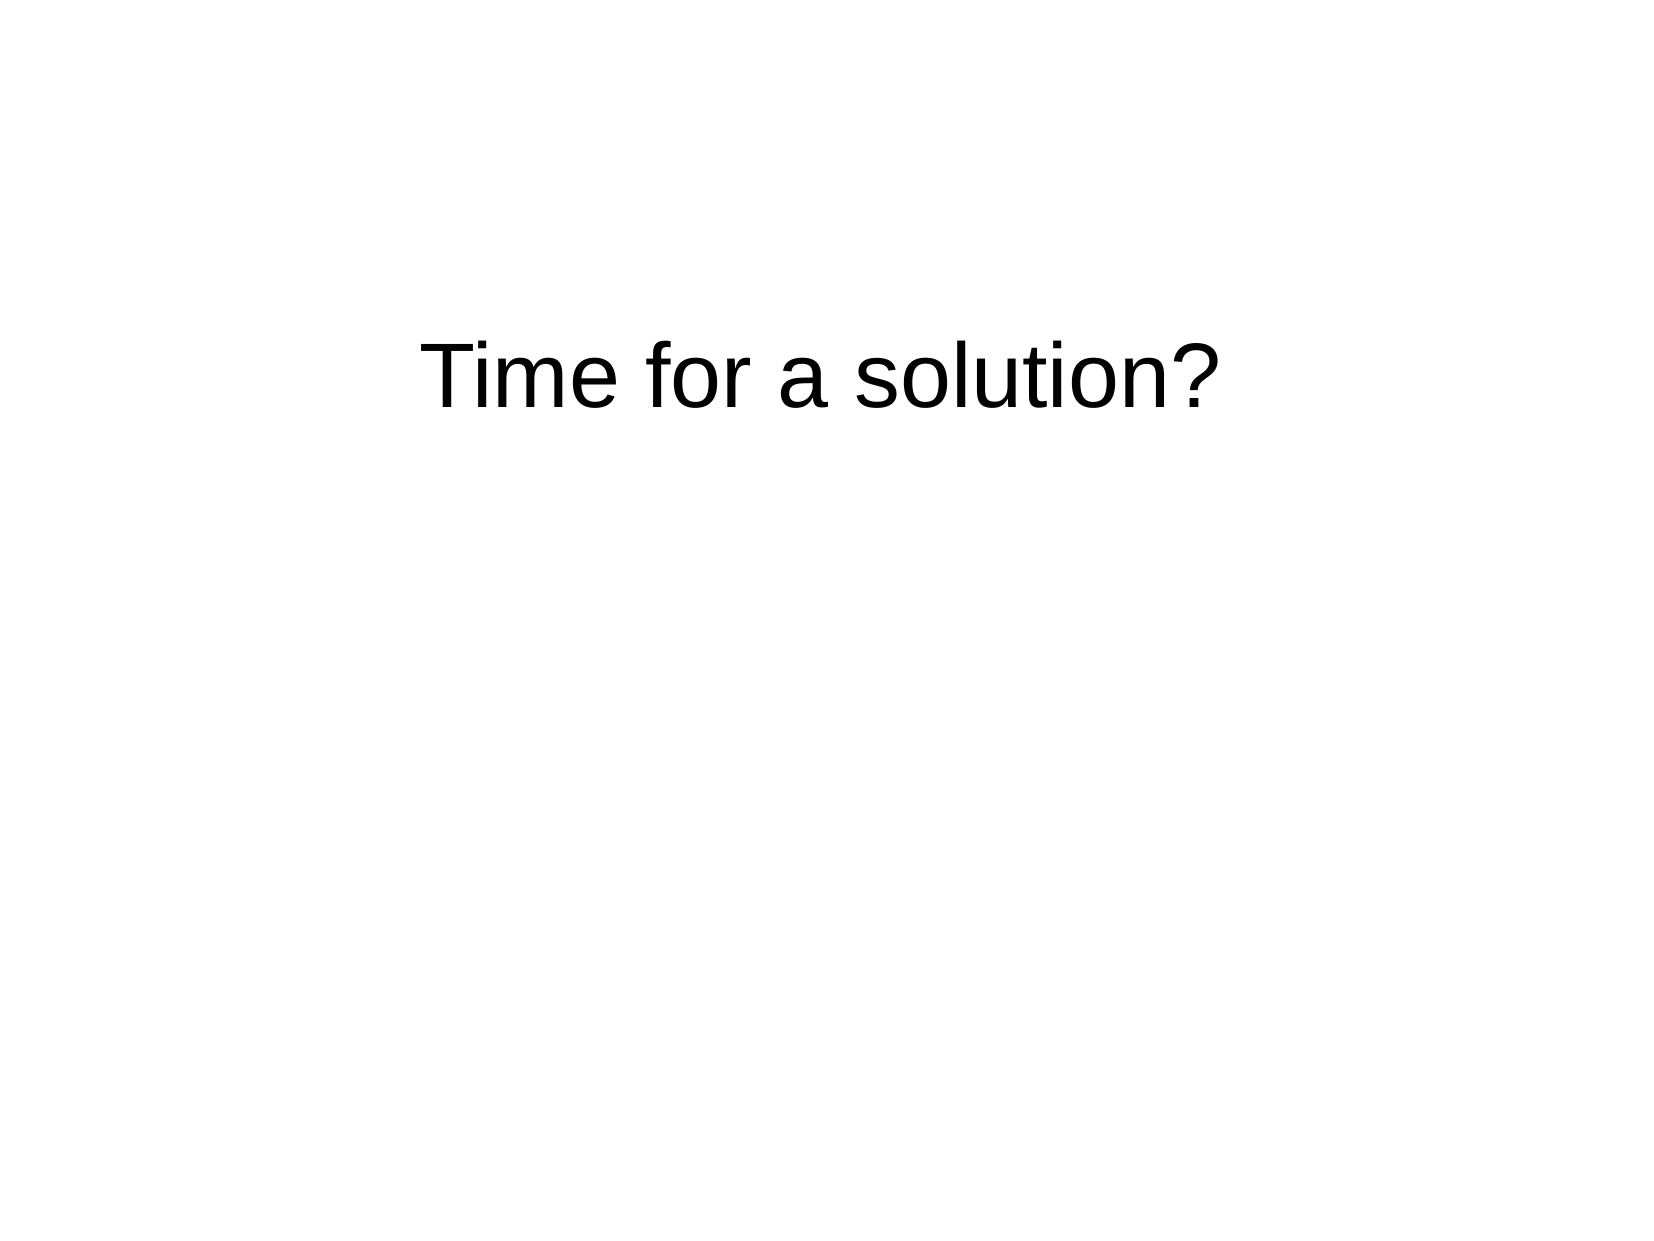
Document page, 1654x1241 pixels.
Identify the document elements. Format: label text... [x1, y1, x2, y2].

title Time for a solution? [76, 280, 1565, 473]
